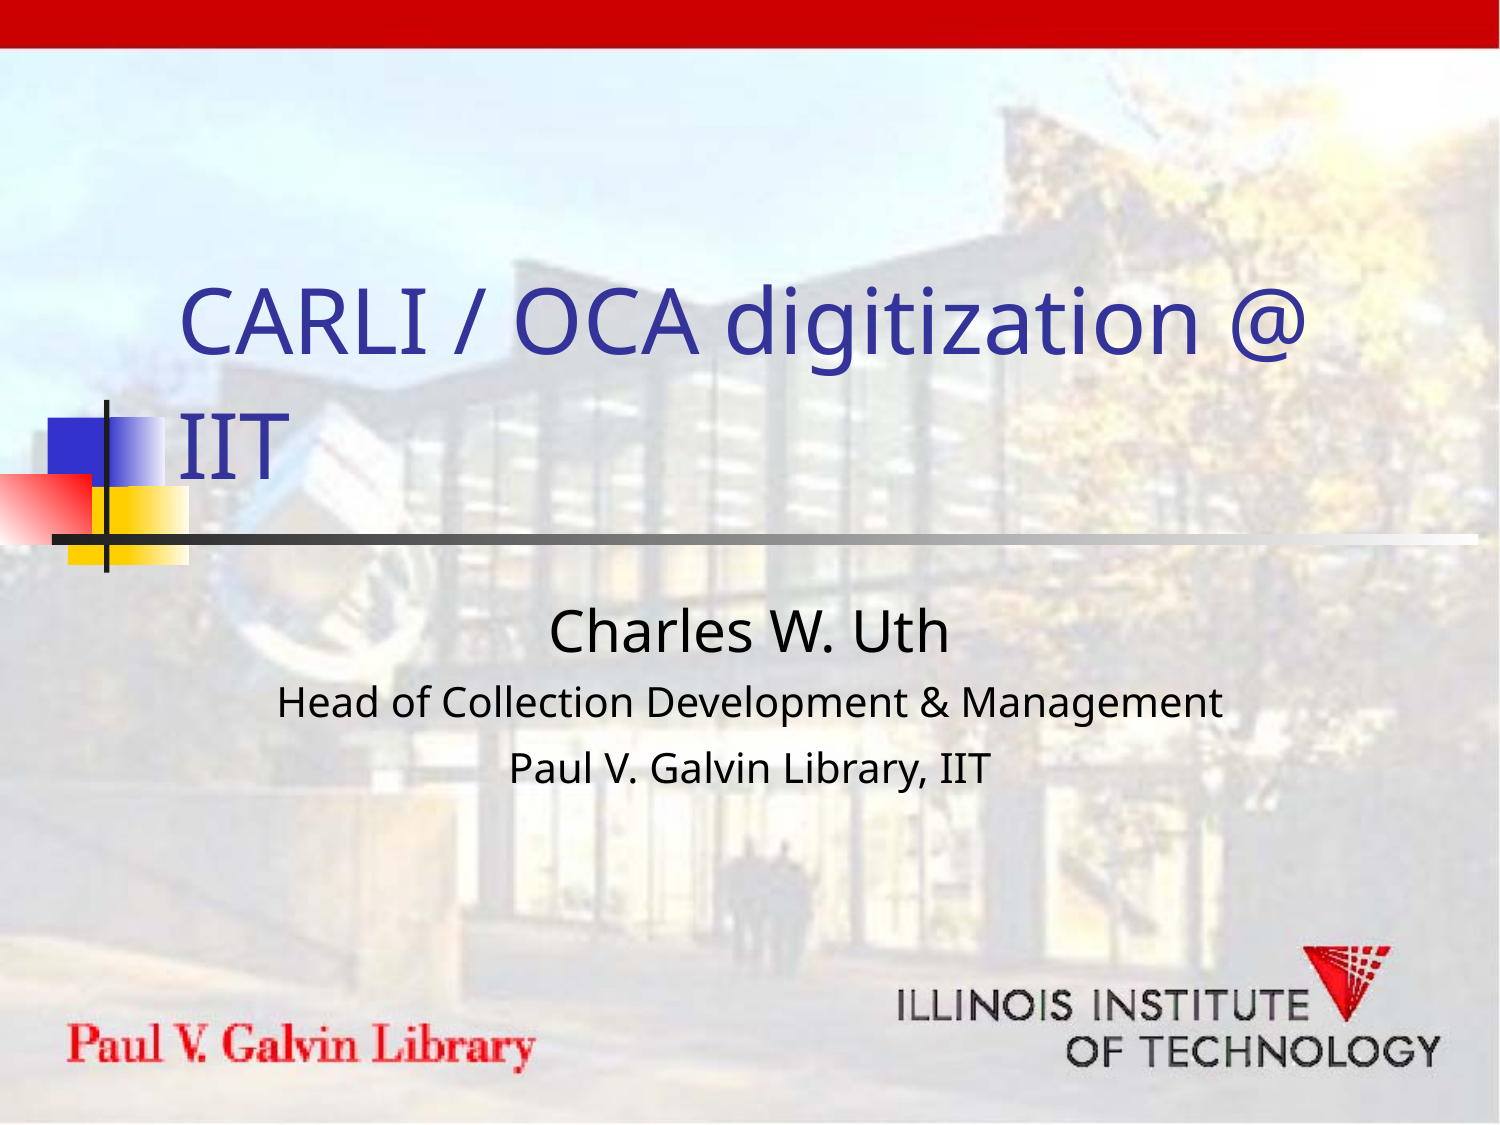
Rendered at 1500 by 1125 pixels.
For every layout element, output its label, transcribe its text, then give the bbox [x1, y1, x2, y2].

title CARLI / OCA digitization @ IIT [162, 274, 1438, 515]
picture [0, 0, 1500, 1125]
subtitle Charles W. Uth Head of Collection Development & Management Paul V. Galvin Library, IIT [225, 587, 1276, 976]
